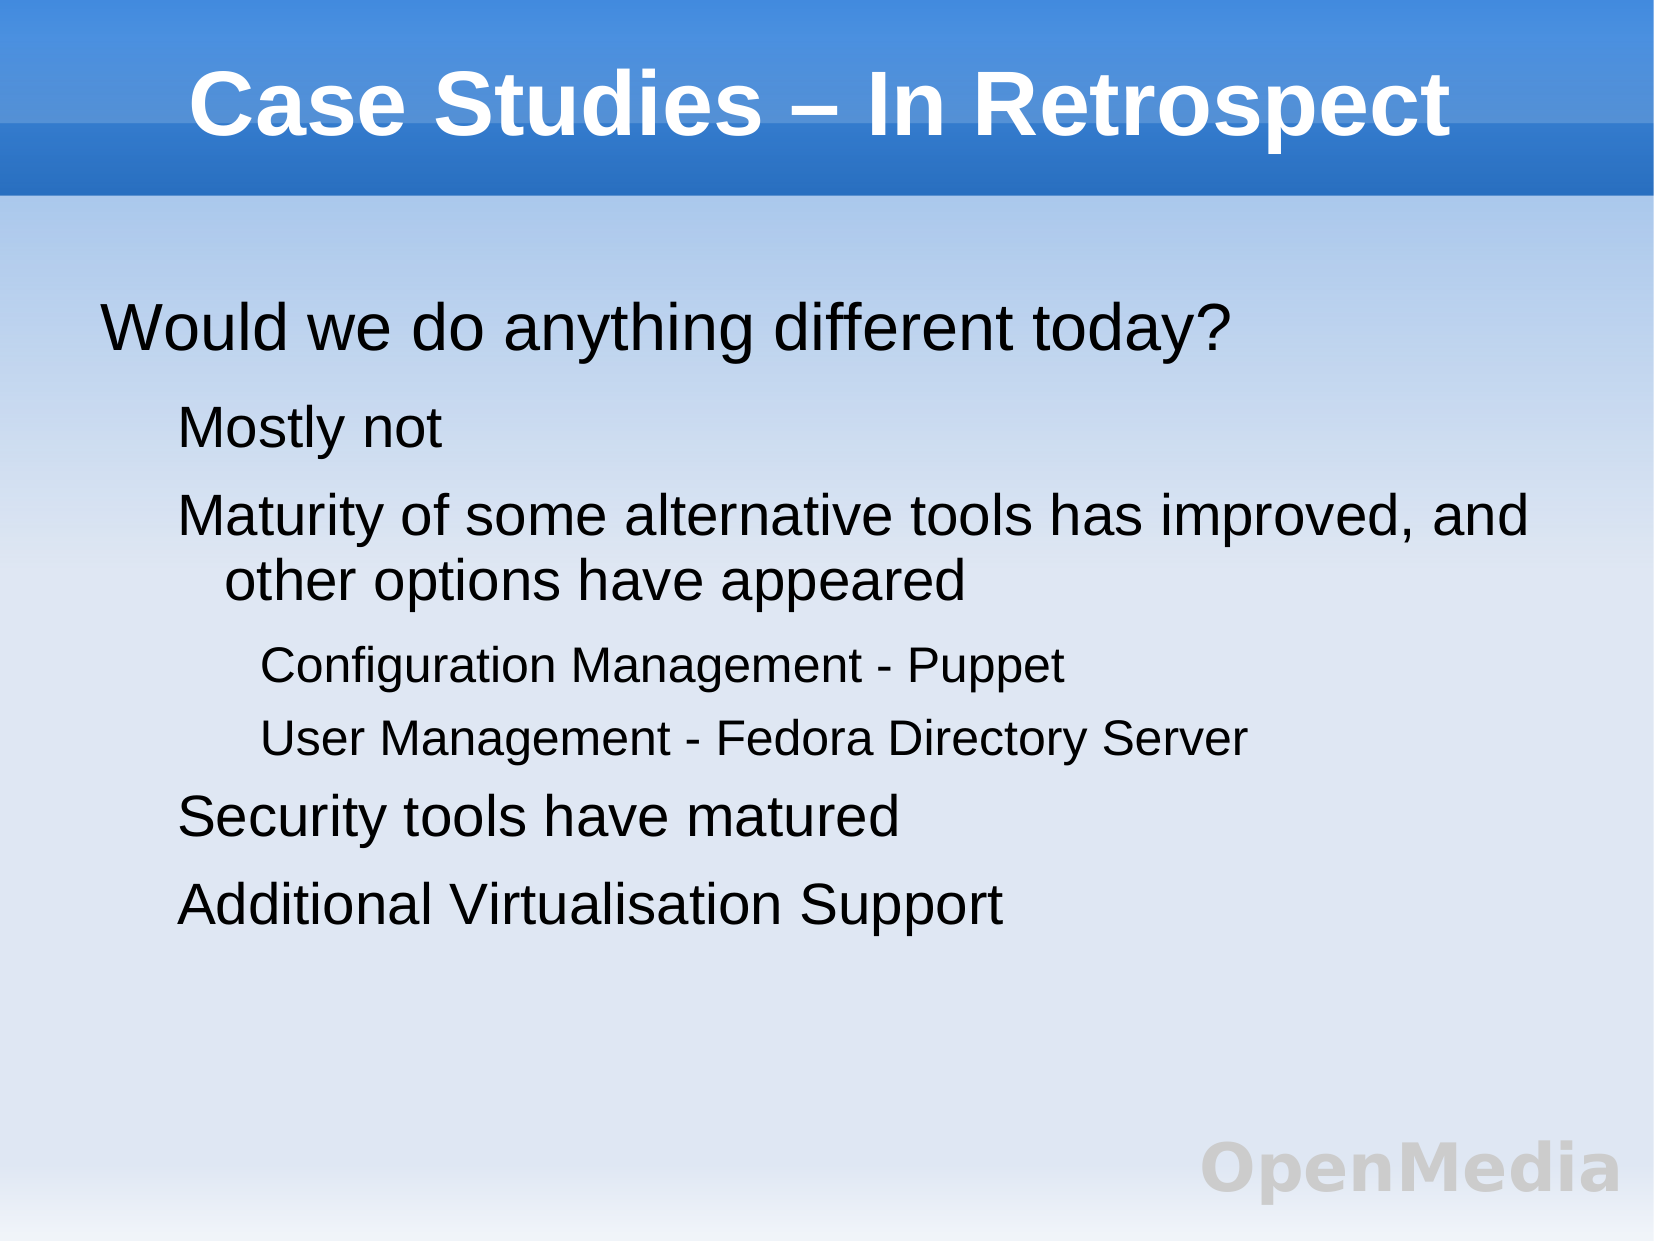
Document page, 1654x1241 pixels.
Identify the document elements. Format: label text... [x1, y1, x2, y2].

list Would we do anything different today? Mostly not Maturity of some alternative tools has improved, and other options have appeared Configuration Management - Puppet User Management - Fedora Directory Server Security tools have matured Additional Virtualisation Support [82, 290, 1571, 1094]
picture [0, 0, 1654, 1241]
title Case Studies – In Retrospect [76, 7, 1565, 200]
